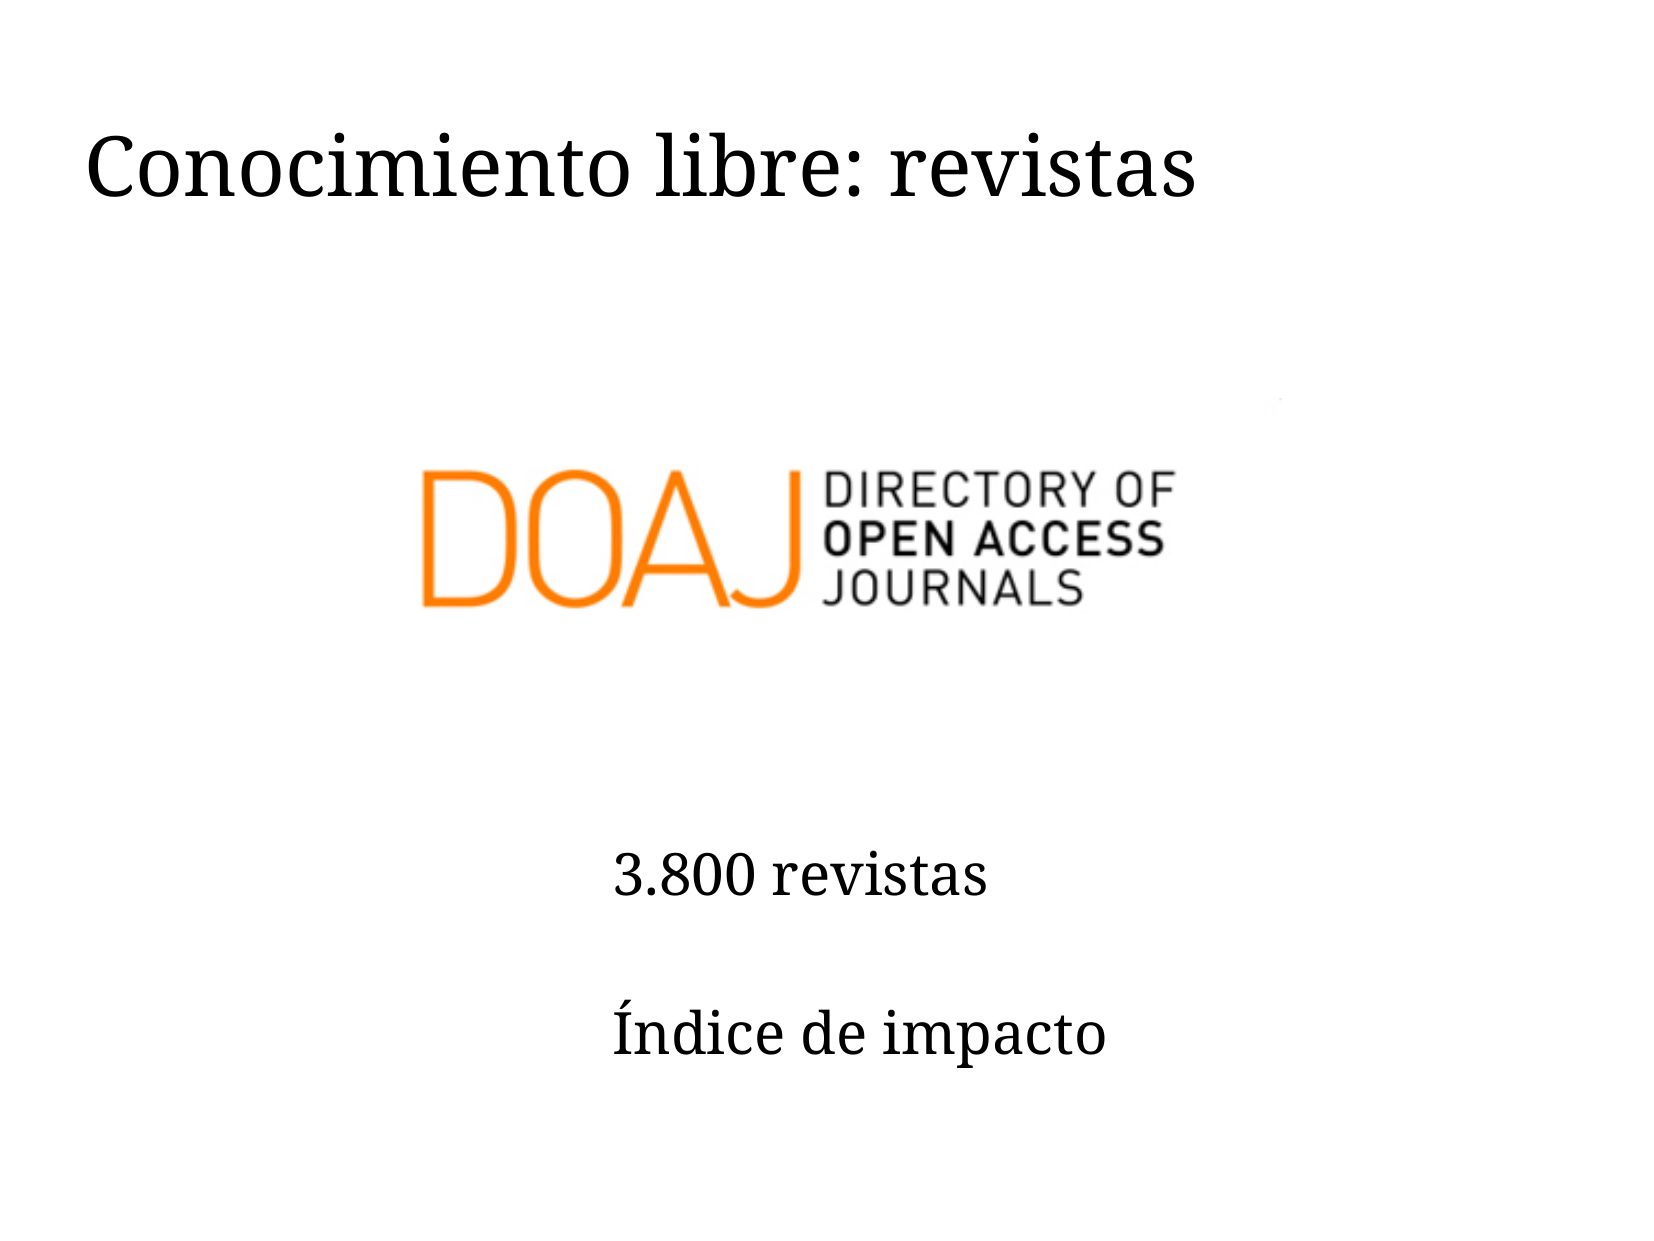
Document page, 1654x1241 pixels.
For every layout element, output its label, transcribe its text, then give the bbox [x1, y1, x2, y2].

text_box Conocimiento libre: revistas [70, 99, 1046, 198]
picture [403, 398, 1282, 666]
text_box 3.800 revistas Índice de impacto [597, 826, 1045, 1016]
